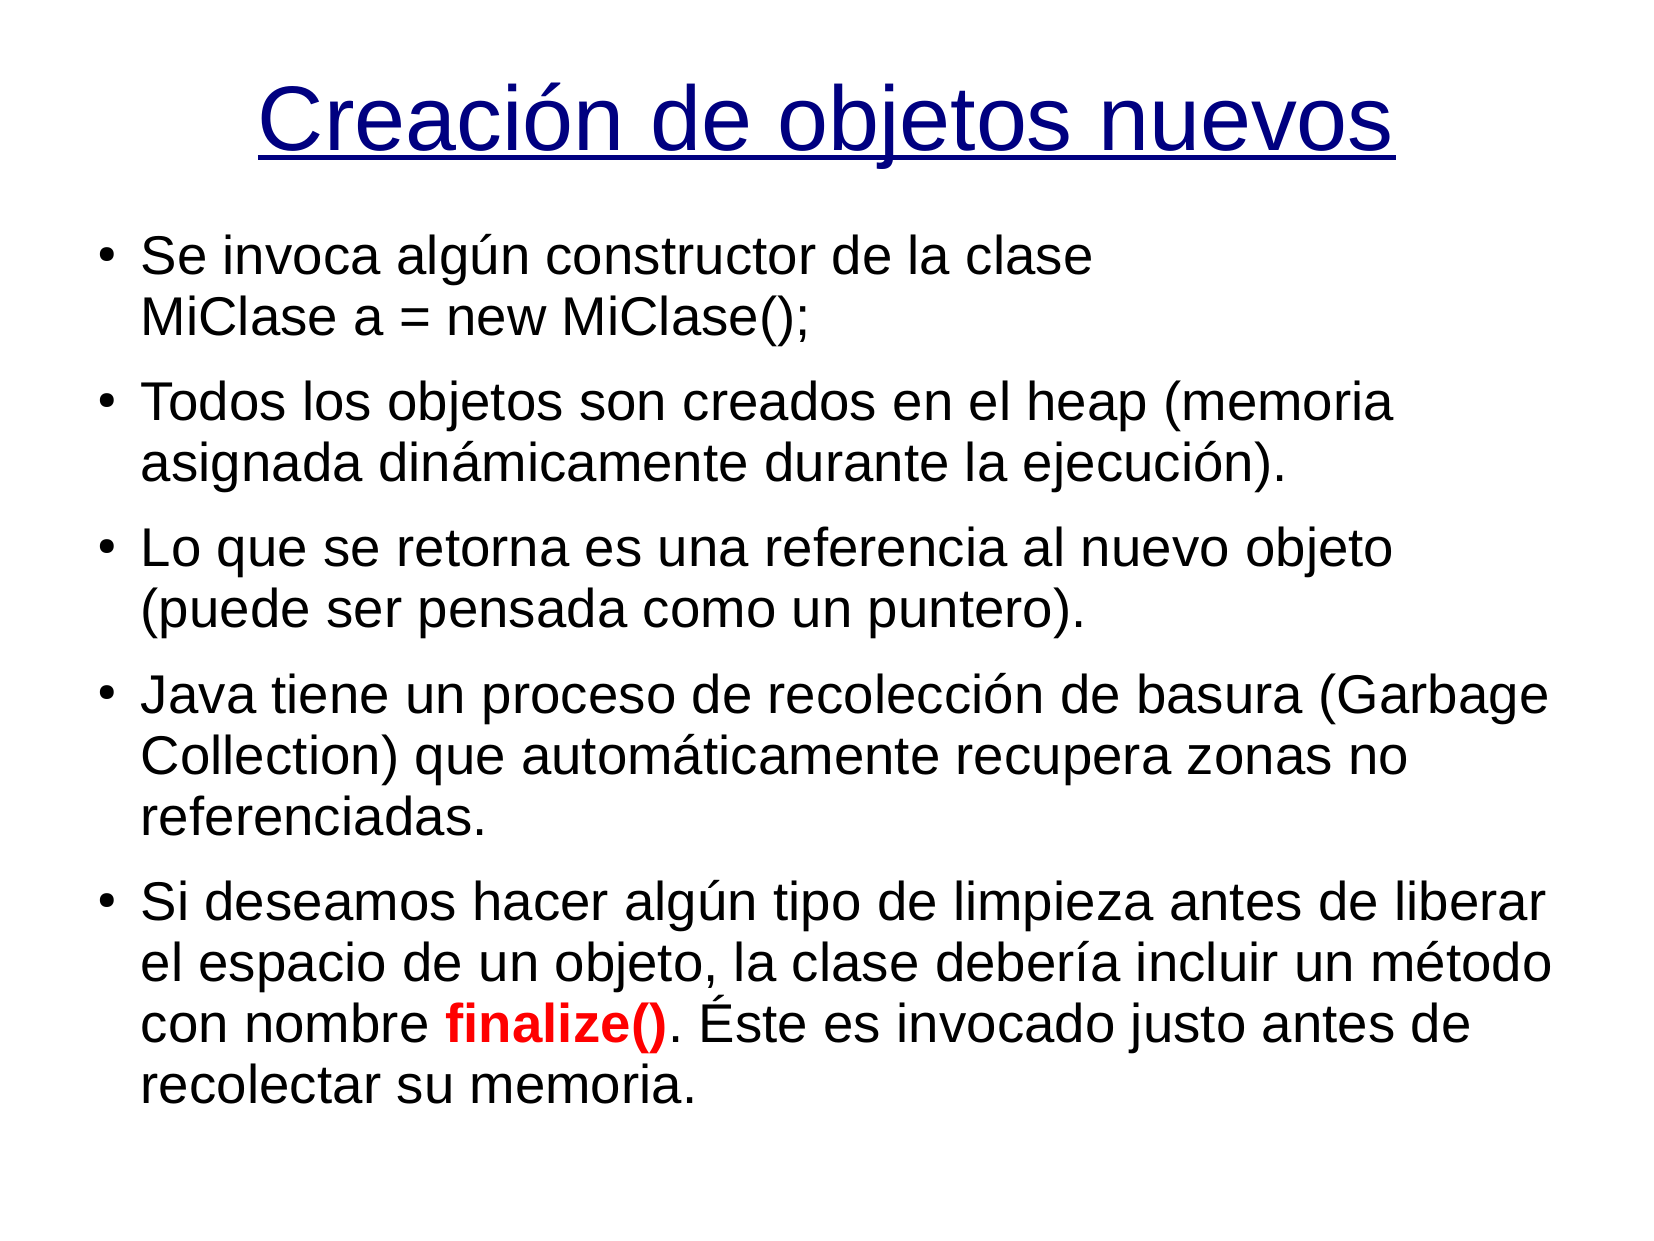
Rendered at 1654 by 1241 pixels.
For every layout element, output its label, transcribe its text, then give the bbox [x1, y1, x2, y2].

list Se invoca algún constructor de la clase MiClase a = new MiClase(); Todos los objetos son creados en el heap (memoria asignada dinámicamente durante la ejecución). Lo que se retorna es una referencia al nuevo objeto (puede ser pensada como un puntero). Java tiene un proceso de recolección de basura (Garbage Collection) que automáticamente recupera zonas no referenciadas. Si deseamos hacer algún tipo de limpieza antes de liberar el espacio de un objeto, la clase debería incluir un método con nombre finalize(). Éste es invocado justo antes de recolectar su memoria. [82, 225, 1571, 1126]
title Creación de objetos nuevos [82, 49, 1571, 188]
